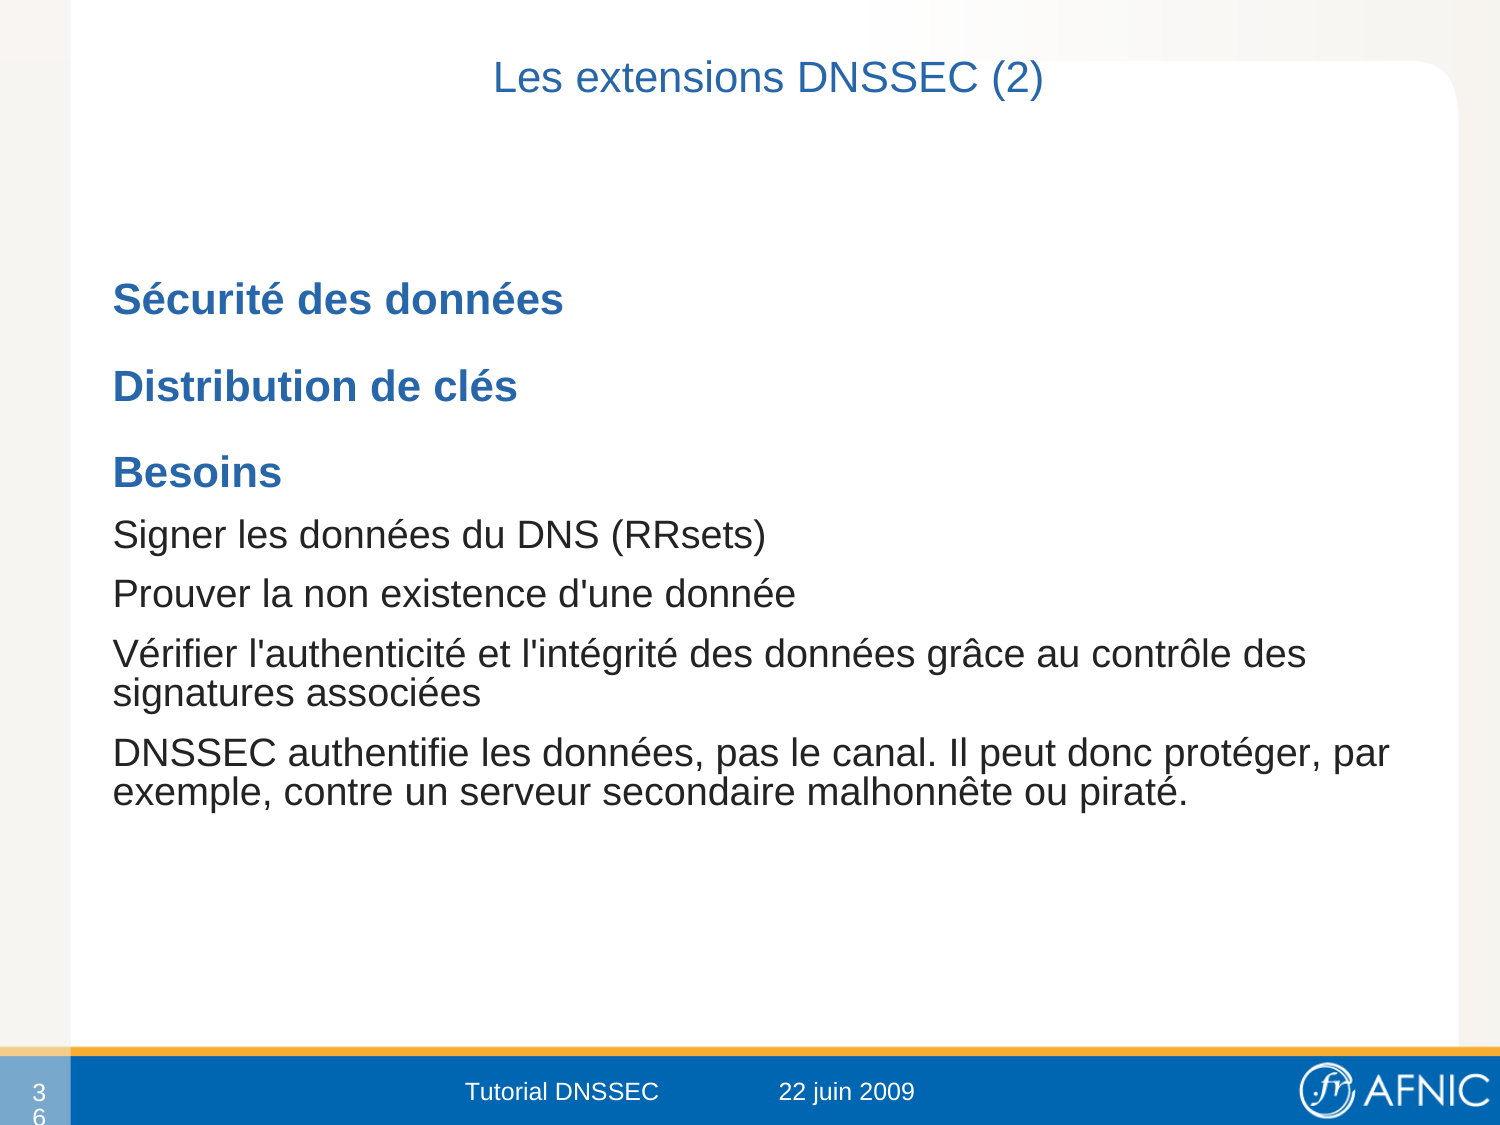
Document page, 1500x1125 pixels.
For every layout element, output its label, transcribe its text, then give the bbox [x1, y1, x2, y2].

title Les extensions DNSSEC (2) [112, 12, 1426, 138]
list Sécurité des données Distribution de clés Besoins Signer les données du DNS (RRsets) Prouver la non existence d'une donnée Vérifier l'authenticité et l'intégrité des données grâce au contrôle des signatures associées DNSSEC authentifie les données, pas le canal. Il peut donc protéger, par exemple, contre un serveur secondaire malhonnête ou piraté. [112, 266, 1426, 994]
picture [0, 0, 1500, 1125]
picture [36, 1117, 43, 1124]
